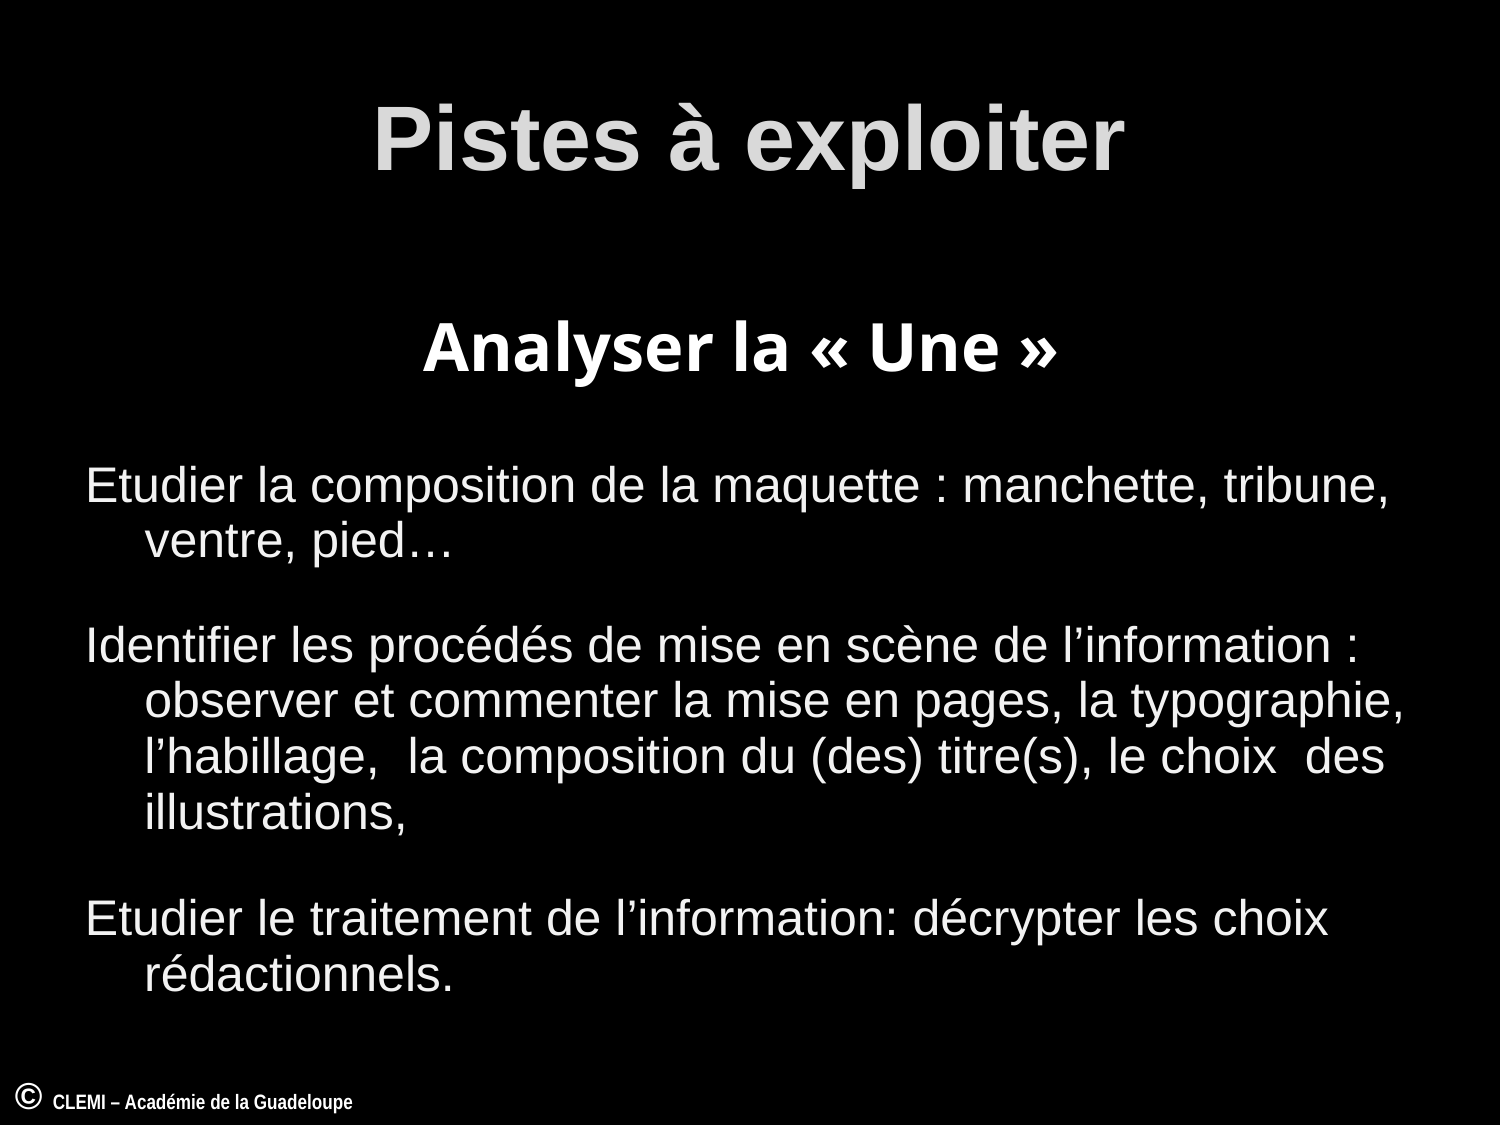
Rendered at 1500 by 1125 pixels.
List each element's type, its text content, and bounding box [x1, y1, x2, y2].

title Pistes à exploiter [75, 45, 1426, 233]
text_box Identifier les procédés de mise en scène de l’information : observer et commenter la mise en pages, la typographie, l’habillage, la composition du (des) titre(s), le choix des illustrations, [70, 609, 1465, 848]
text_box © CLEMI – Académie de la Guadeloupe [0, 1067, 575, 1125]
list Etudier la composition de la maquette : manchette, tribune, ventre, pied… [70, 449, 1454, 602]
text_box Etudier le traitement de l’information: décrypter les choix rédactionnels. [70, 882, 1442, 1010]
text_box Analyser la « Une » [46, 292, 1454, 400]
